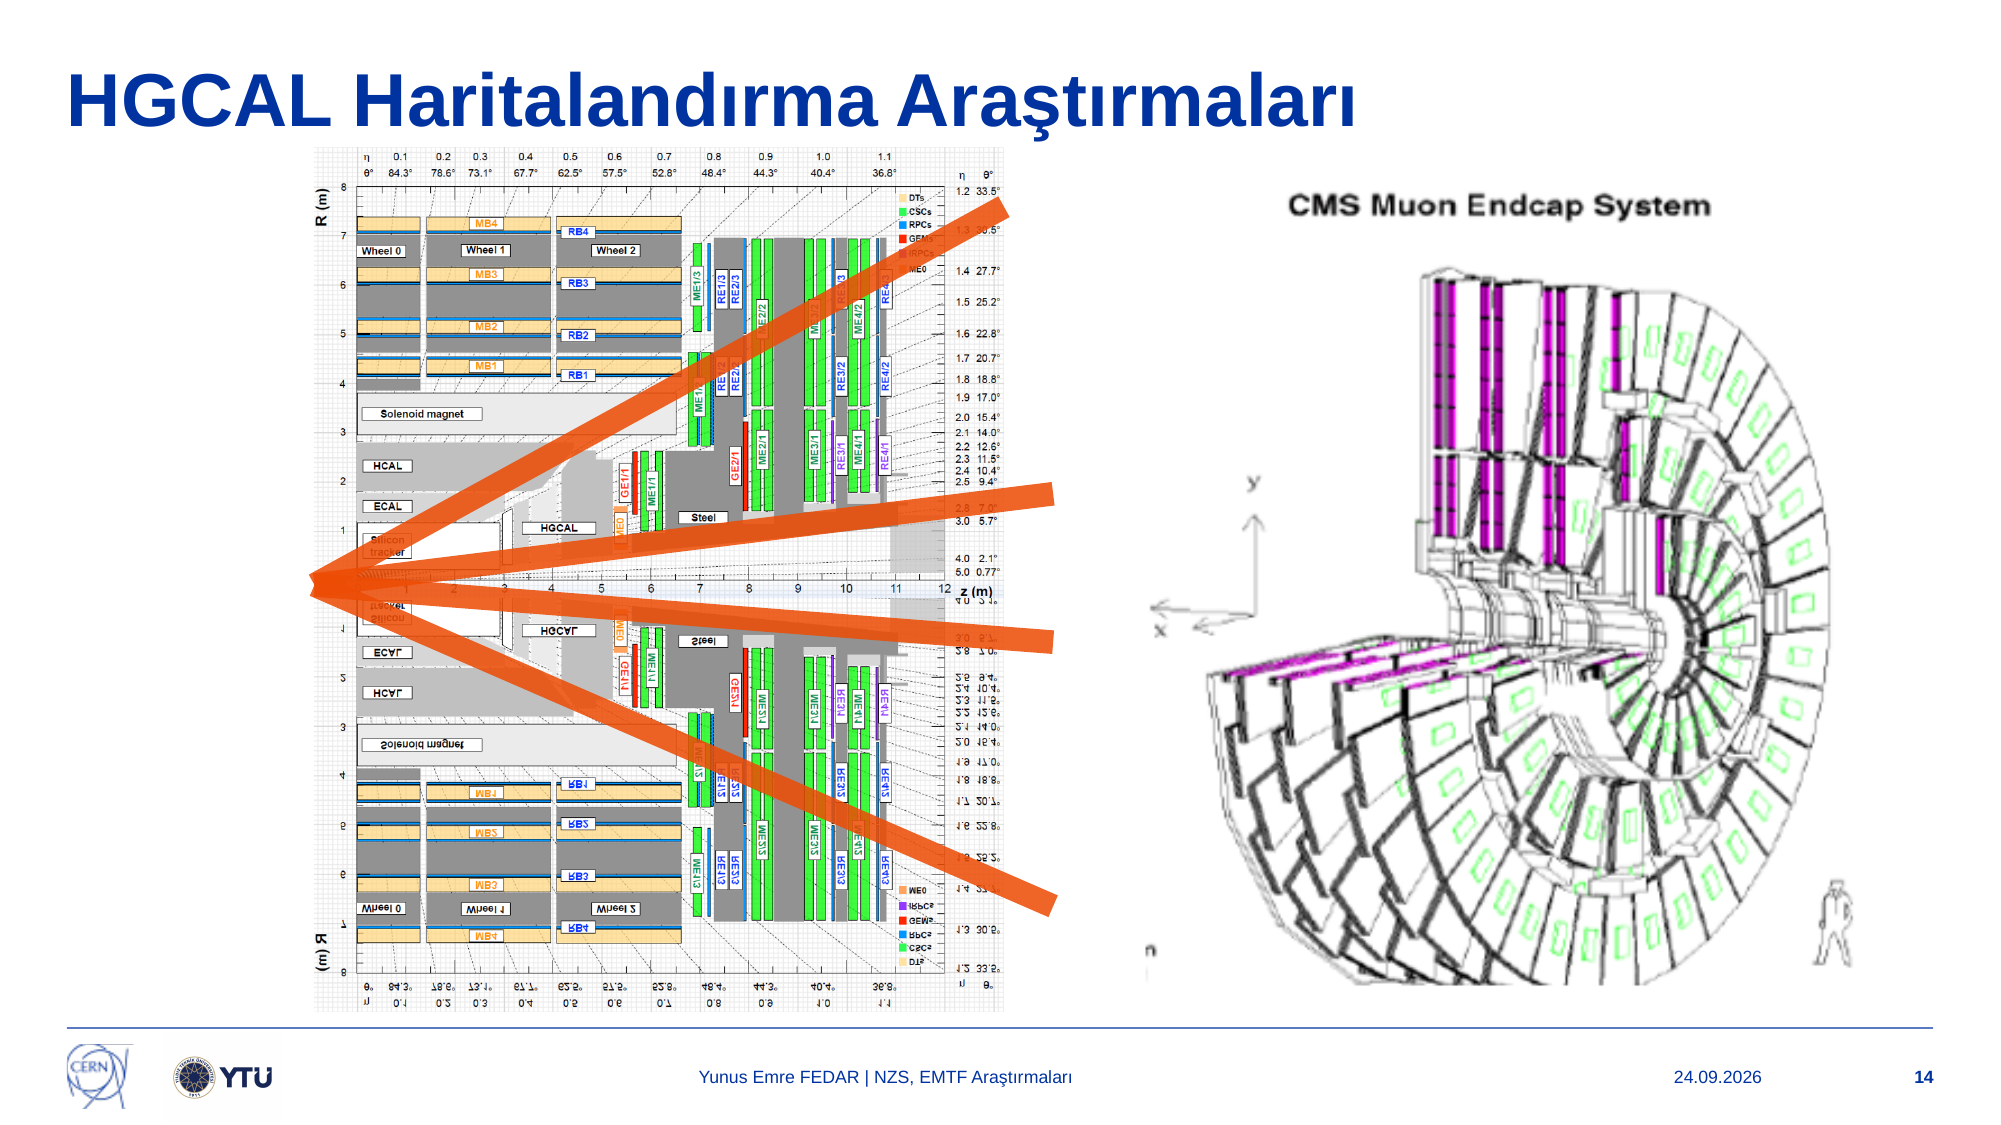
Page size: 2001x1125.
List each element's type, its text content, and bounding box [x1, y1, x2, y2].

picture [388, 603, 1004, 871]
title HGCAL Haritalandırma Araştırmaları [66, 61, 1933, 237]
picture [314, 599, 1004, 1012]
text_box Yunus Emre FEDAR | NZS, EMTF Araştırmaları [698, 1046, 1402, 1107]
picture [442, 512, 1004, 626]
picture [163, 1033, 282, 1123]
picture [1070, 147, 1979, 1004]
picture [314, 147, 1004, 571]
slide_number <number> [1822, 1046, 1934, 1107]
slide_number 24.12.2024 [1496, 1046, 1762, 1107]
picture [378, 221, 1004, 565]
